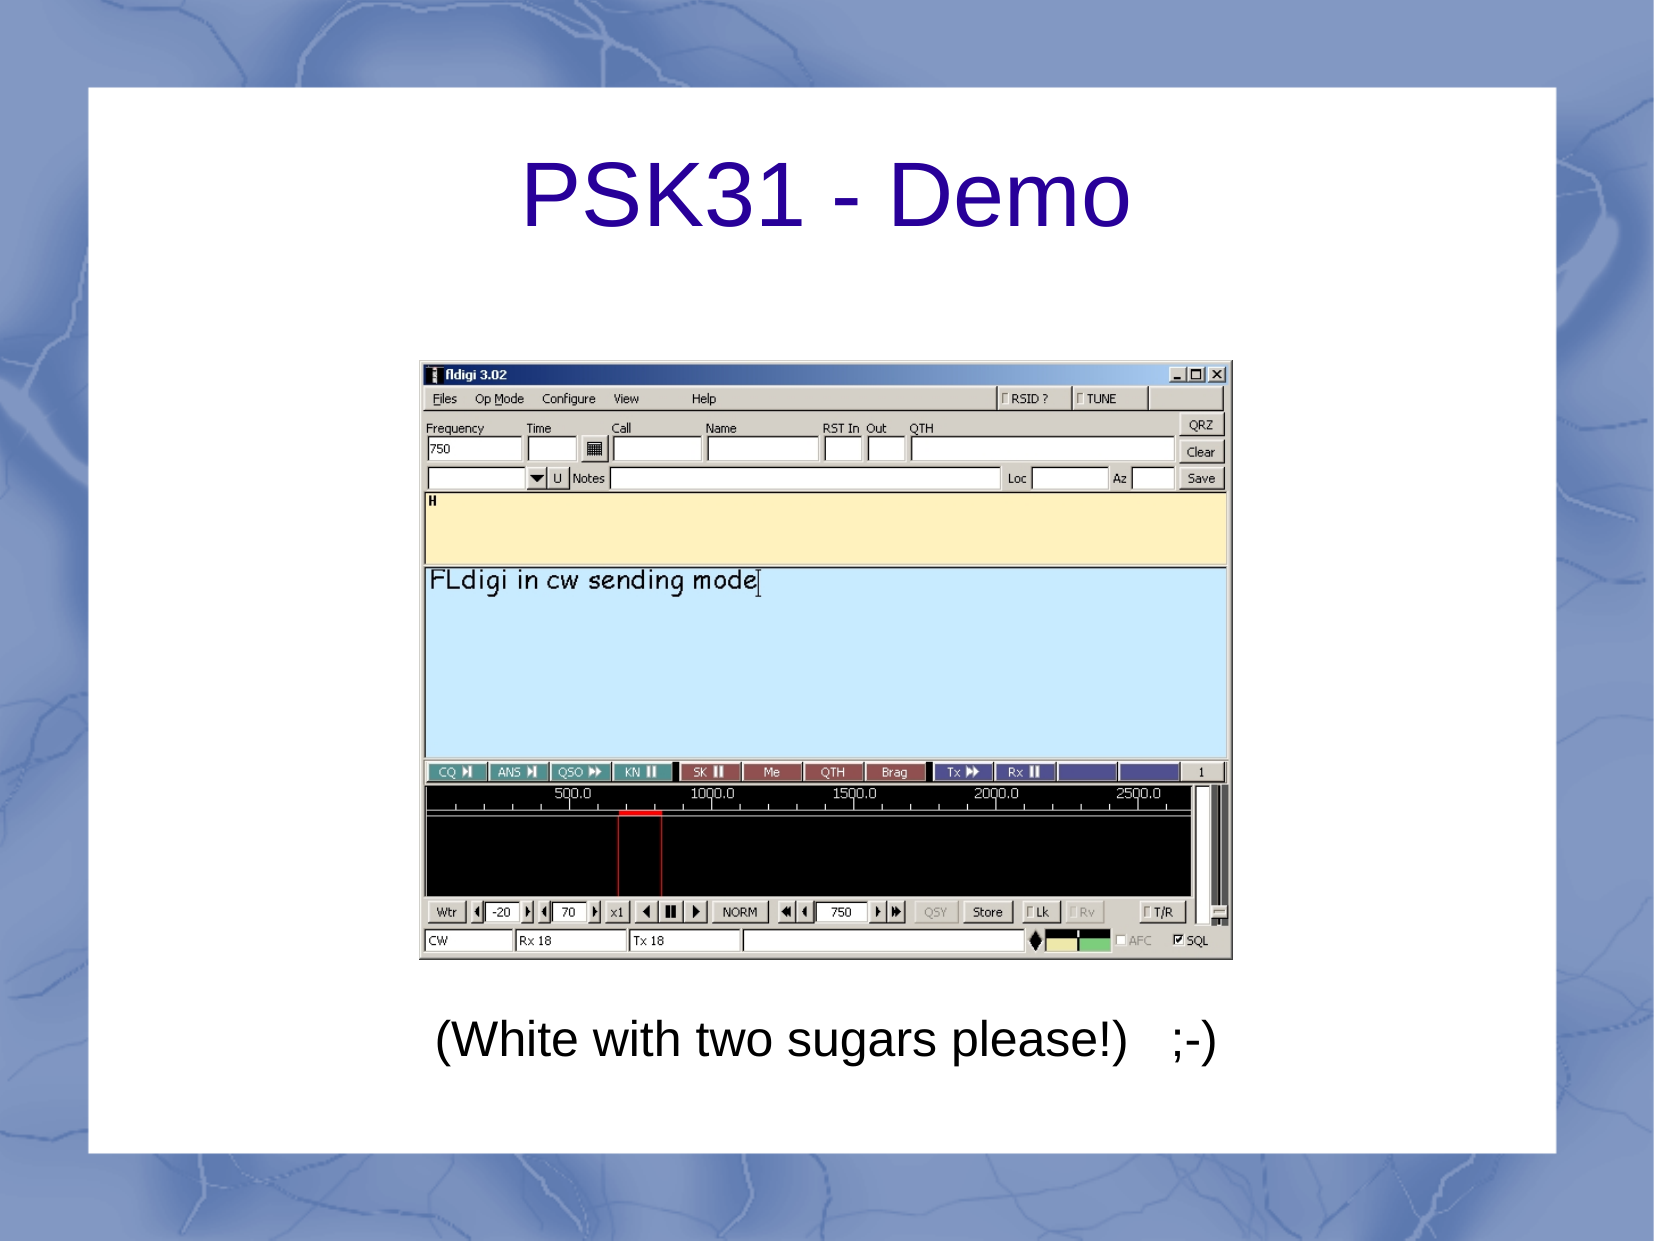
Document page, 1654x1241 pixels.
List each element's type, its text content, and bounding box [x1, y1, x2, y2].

title PSK31 - Demo [118, 98, 1536, 291]
picture [0, 0, 1654, 1241]
text_box (White with two sugars please!) ;-) [177, 1003, 1477, 1075]
